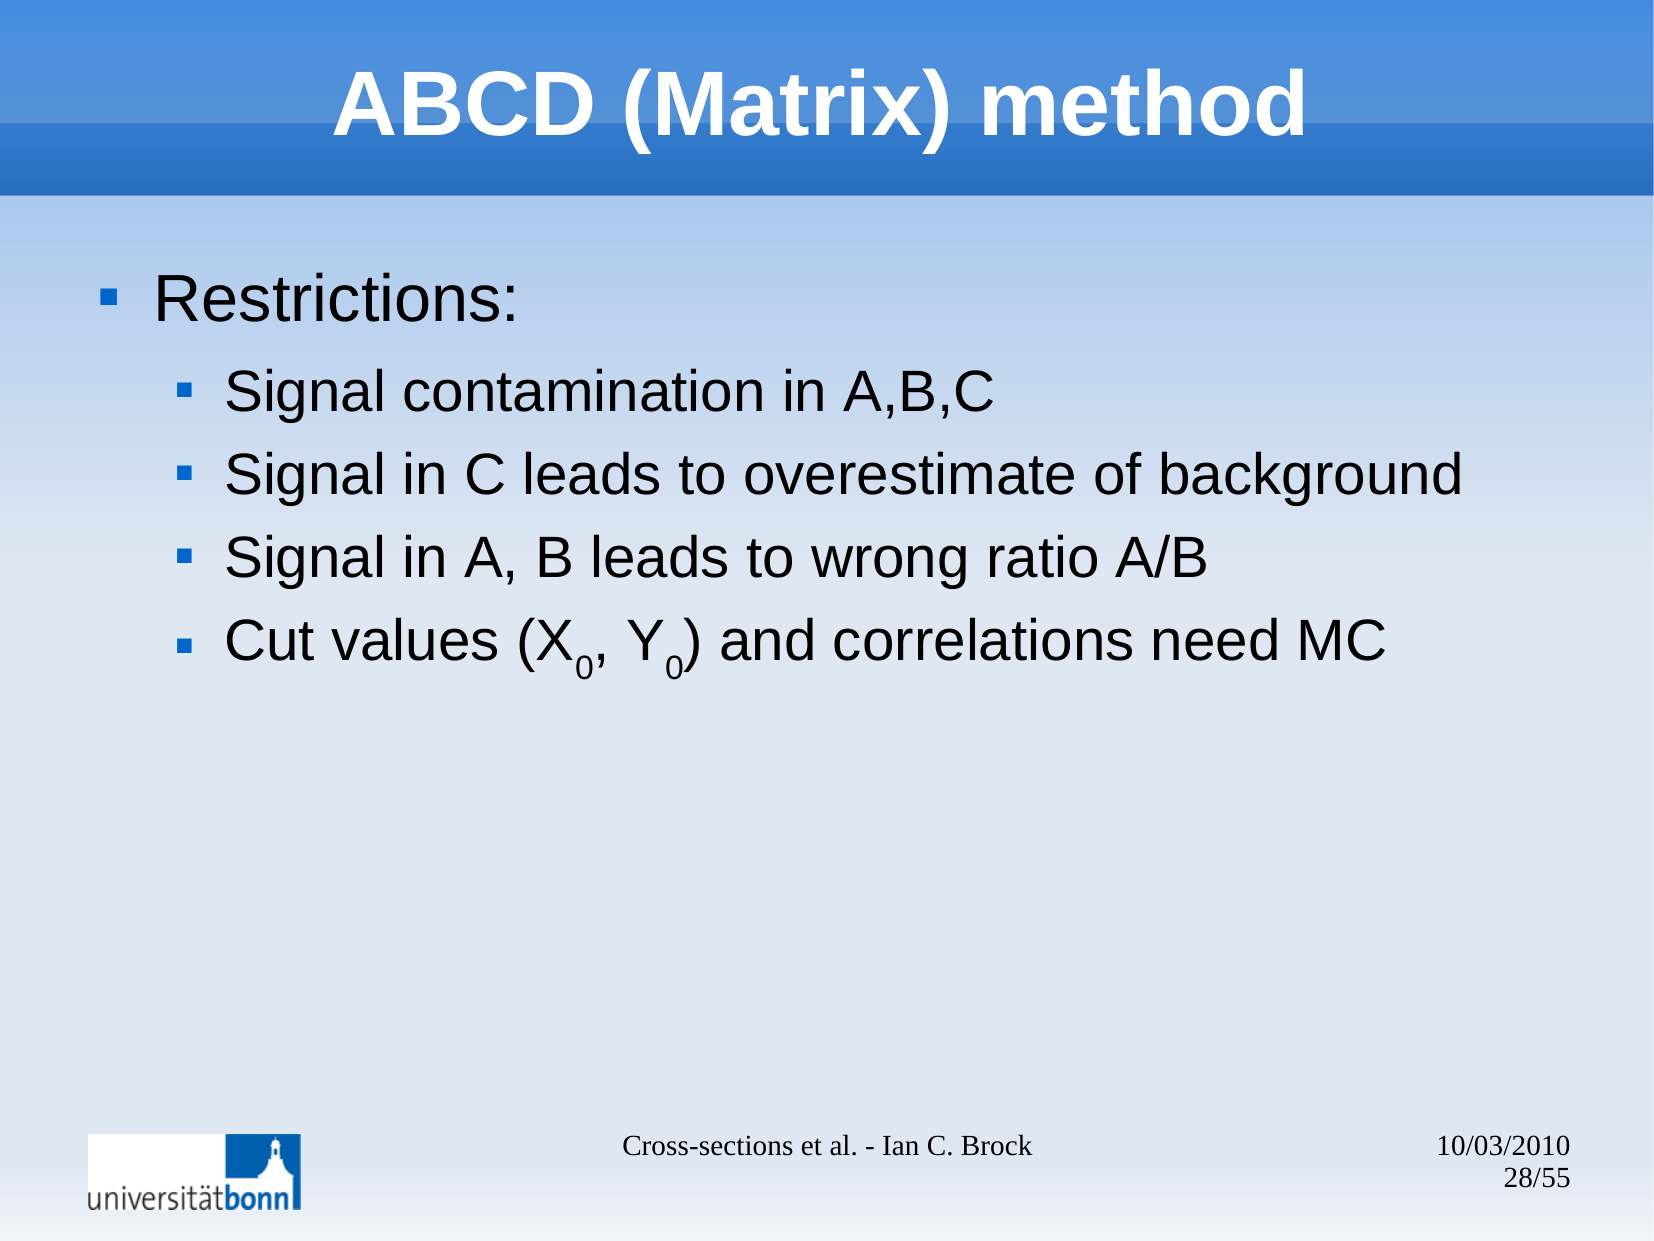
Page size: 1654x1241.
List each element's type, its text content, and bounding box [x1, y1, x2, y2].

picture [0, 0, 1654, 1241]
list Restrictions: Signal contamination in A,B,C Signal in C leads to overestimate of background Signal in A, B leads to wrong ratio A/B Cut values (X0, Y0) and correlations need MC [82, 260, 1571, 1080]
title ABCD (Matrix) method [76, 0, 1565, 208]
